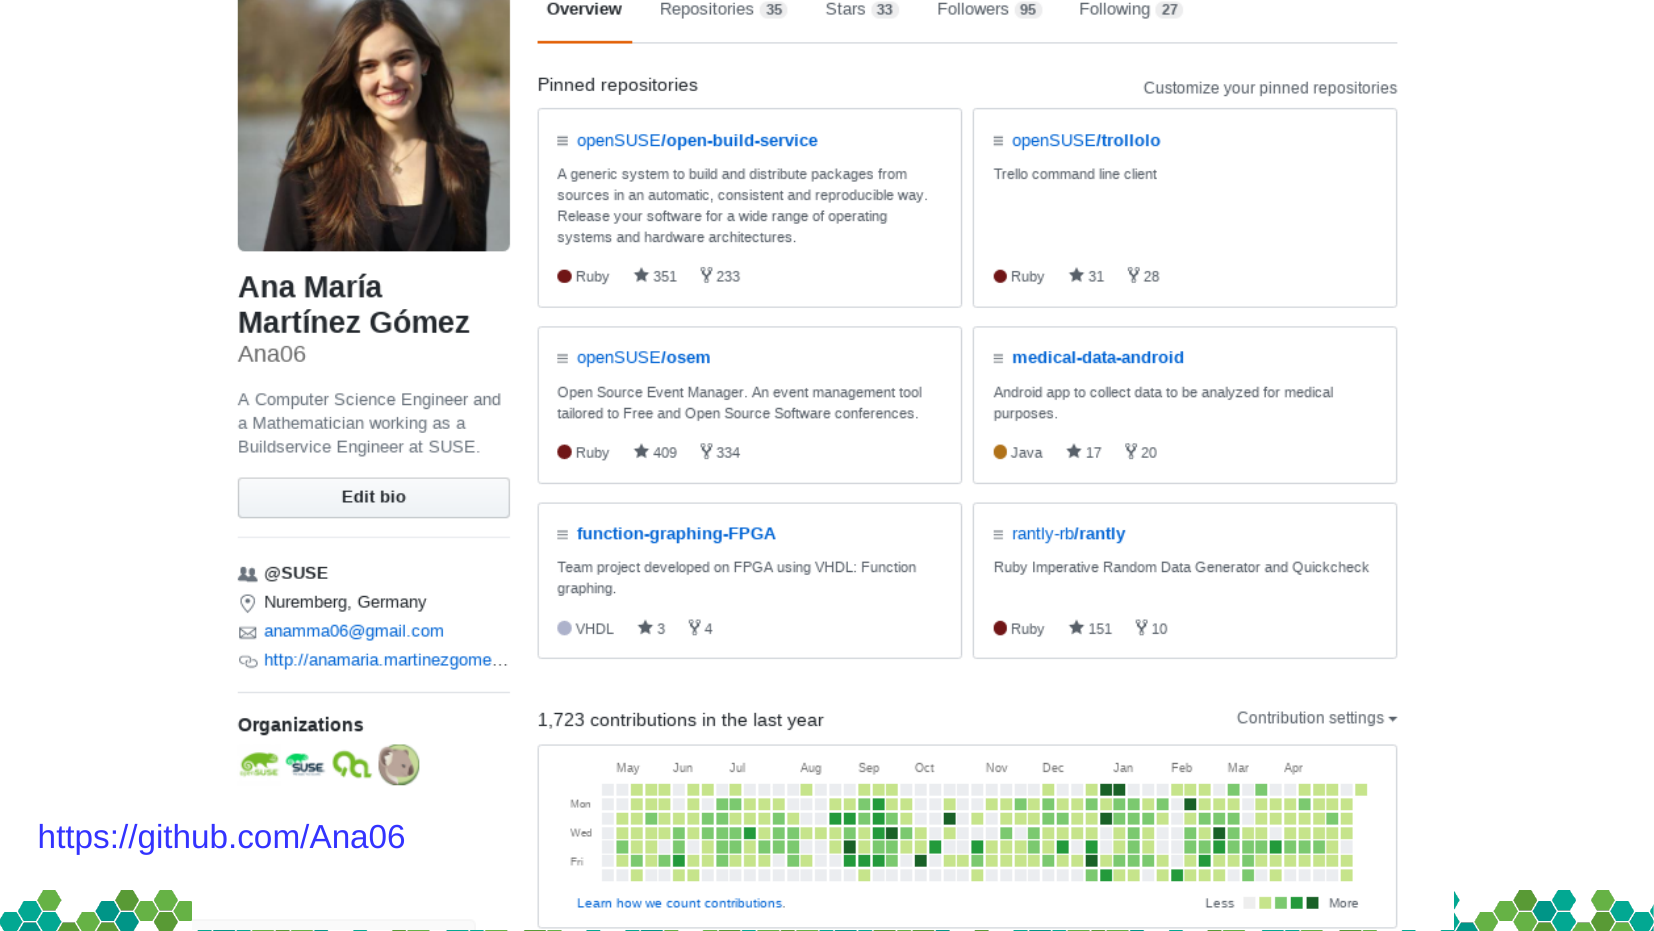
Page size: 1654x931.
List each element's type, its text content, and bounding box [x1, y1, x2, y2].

picture [0, 0, 1654, 931]
text_box https://github.com/Ana06 [22, 808, 481, 863]
